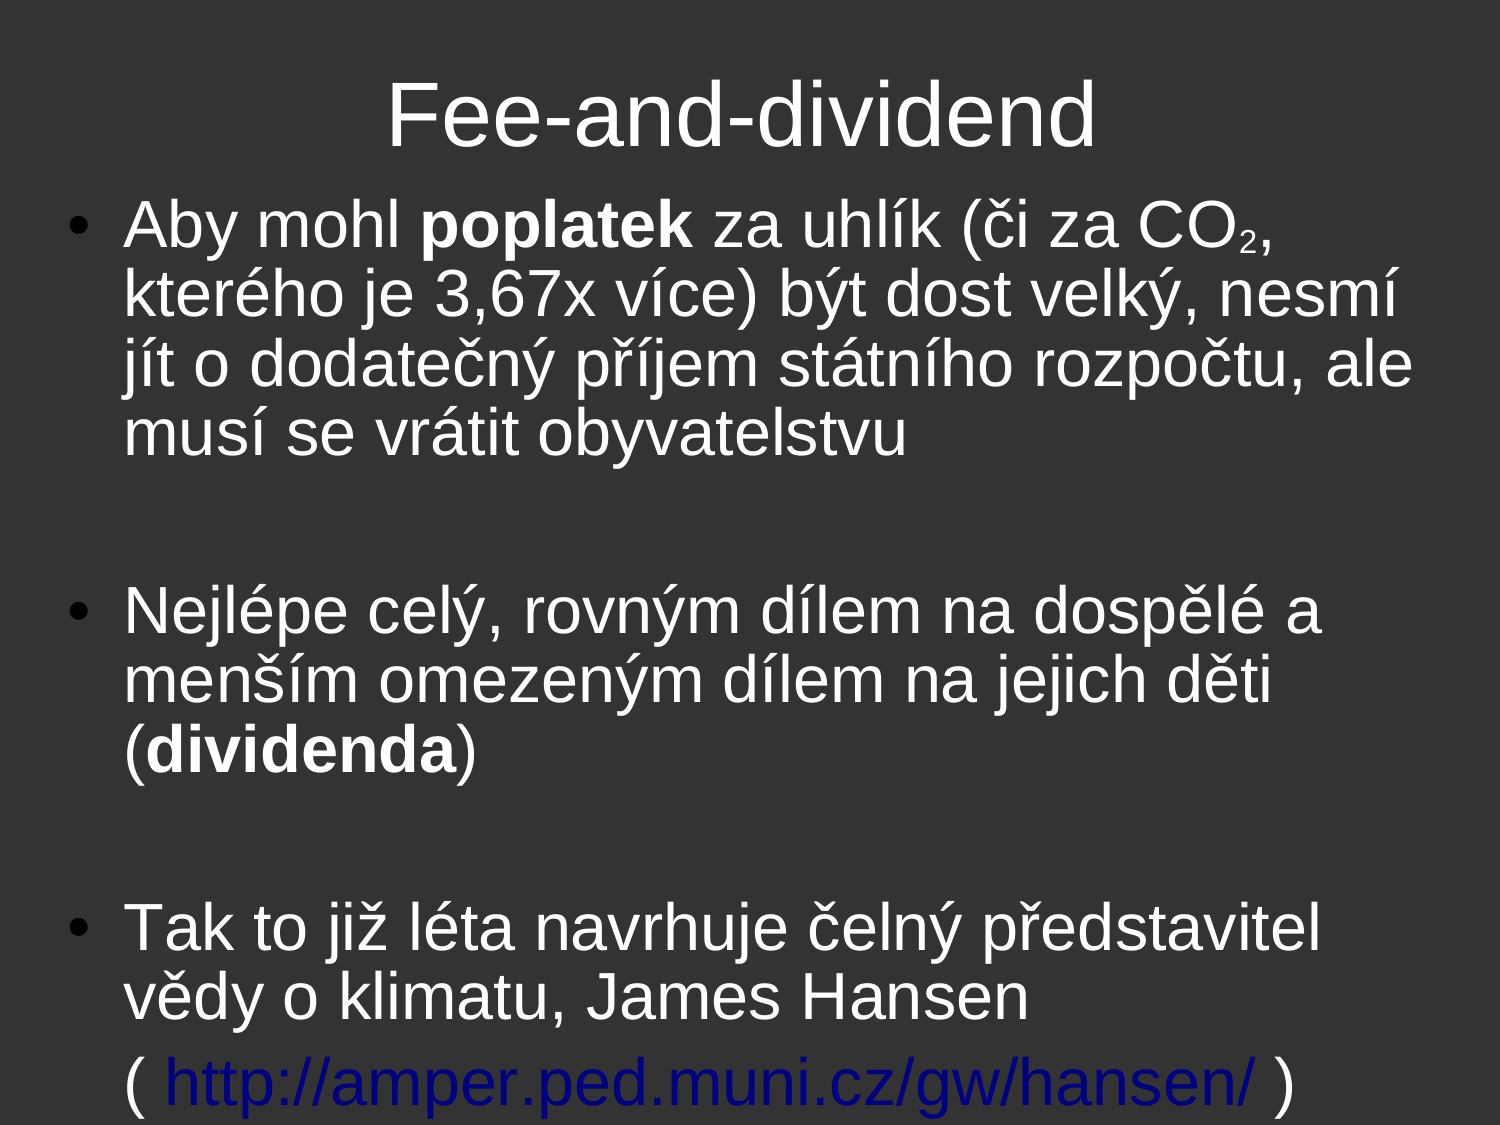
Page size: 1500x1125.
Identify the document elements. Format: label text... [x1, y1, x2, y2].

title Fee-and-dividend [67, 0, 1418, 191]
list Aby mohl poplatek za uhlík (či za CO2, kterého je 3,67x více) být dost velký, nesmí jít o dodatečný příjem státního rozpočtu, ale musí se vrátit obyvatelstvu Nejlépe celý, rovným dílem na dospělé a menším omezeným dílem na jejich děti (dividenda) Tak to již léta navrhuje čelný představitel vědy o klimatu, James Hansen ( http://amper.ped.muni.cz/gw/hansen/ ) [67, 191, 1418, 1125]
